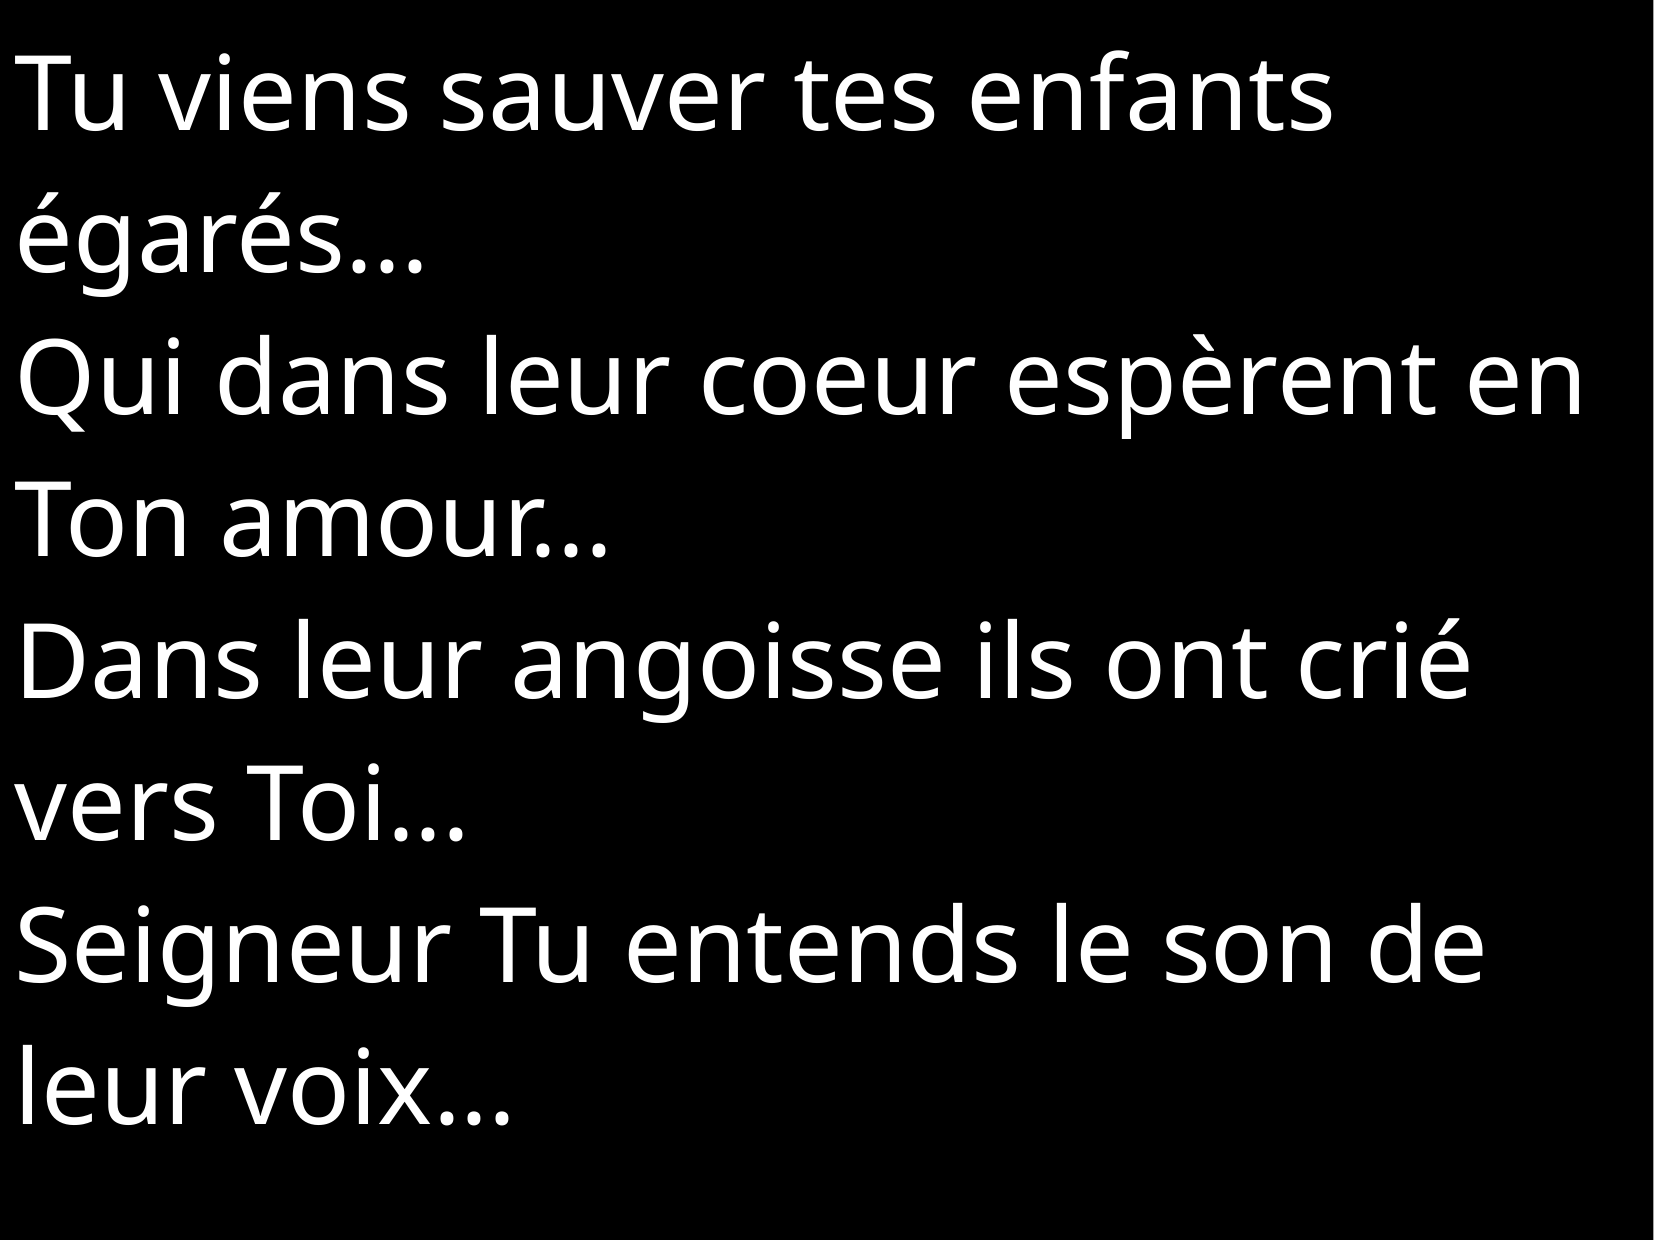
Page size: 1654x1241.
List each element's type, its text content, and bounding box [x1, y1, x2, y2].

text_box Tu viens sauver tes enfants égarés... Qui dans leur coeur espèrent en Ton amour... Dans leur angoisse ils ont crié vers Toi... Seigneur Tu entends le son de leur voix... . [0, 11, 1654, 1241]
